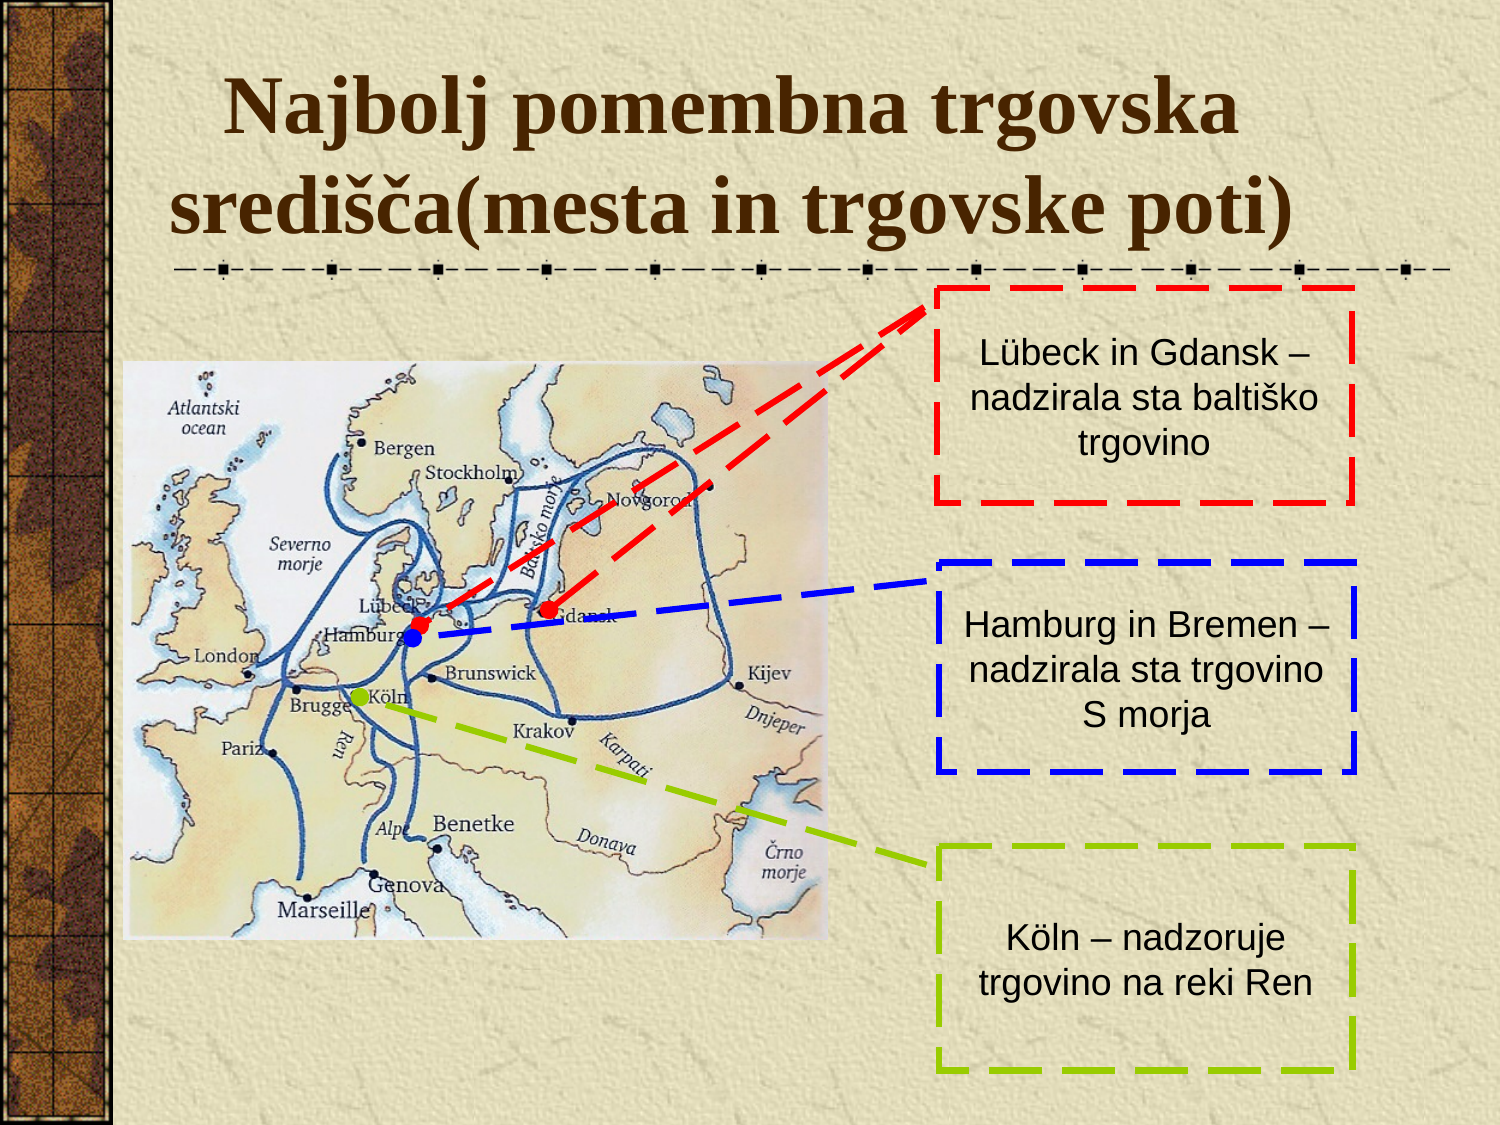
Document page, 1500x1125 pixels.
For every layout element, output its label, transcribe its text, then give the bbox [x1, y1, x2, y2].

text_box Najbolj pomembna trgovska središča(mesta in trgovske poti) [147, 42, 1317, 259]
text_box Köln – nadzoruje trgovino na reki Ren [939, 846, 1353, 1071]
picture [0, 0, 1500, 1125]
text_box Lübeck in Gdansk – nadzirala sta baltiško trgovino [937, 288, 1352, 503]
text_box Hamburg in Bremen – nadzirala sta trgovino S morja [939, 562, 1354, 772]
